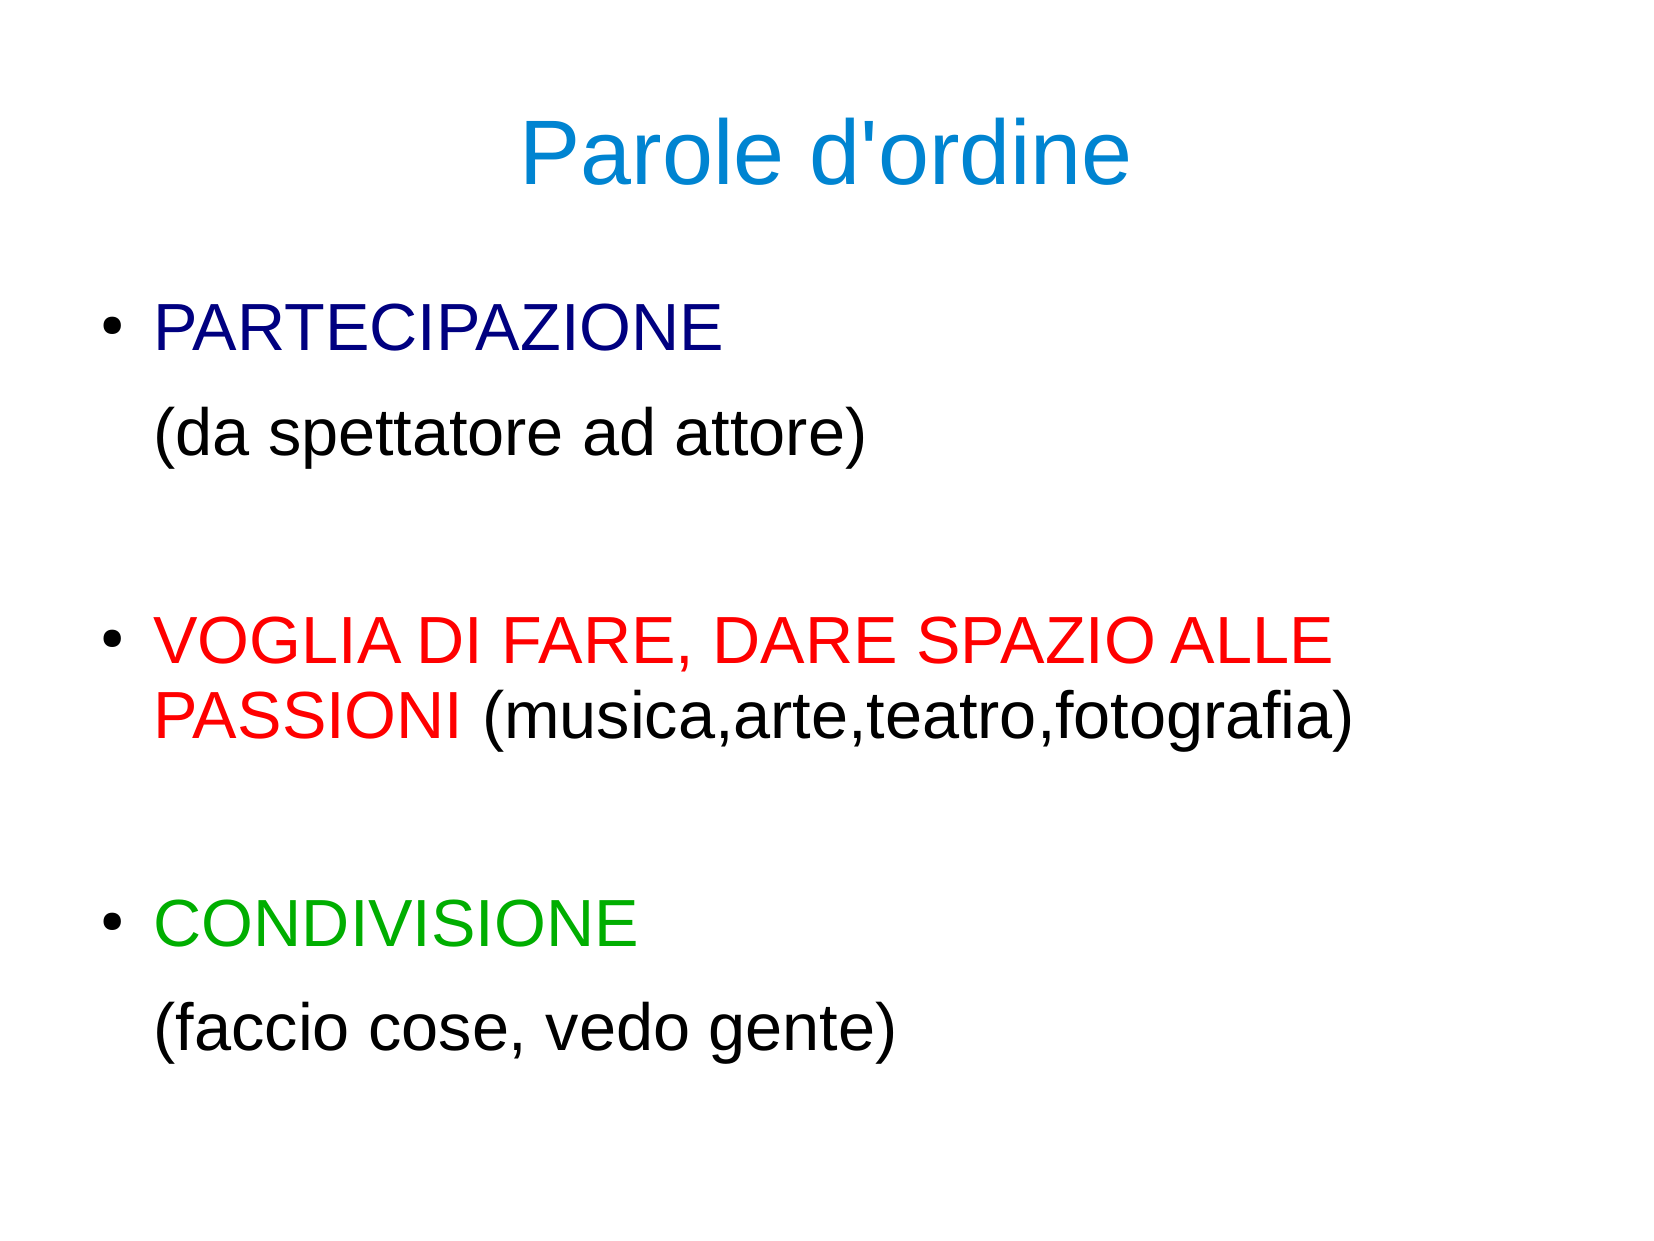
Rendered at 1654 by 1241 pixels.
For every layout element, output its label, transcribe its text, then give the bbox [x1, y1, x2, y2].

list PARTECIPAZIONE (da spettatore ad attore) VOGLIA DI FARE, DARE SPAZIO ALLE PASSIONI (musica,arte,teatro,fotografia) CONDIVISIONE (faccio cose, vedo gente) [82, 290, 1571, 1241]
title Parole d'ordine [82, 49, 1571, 257]
